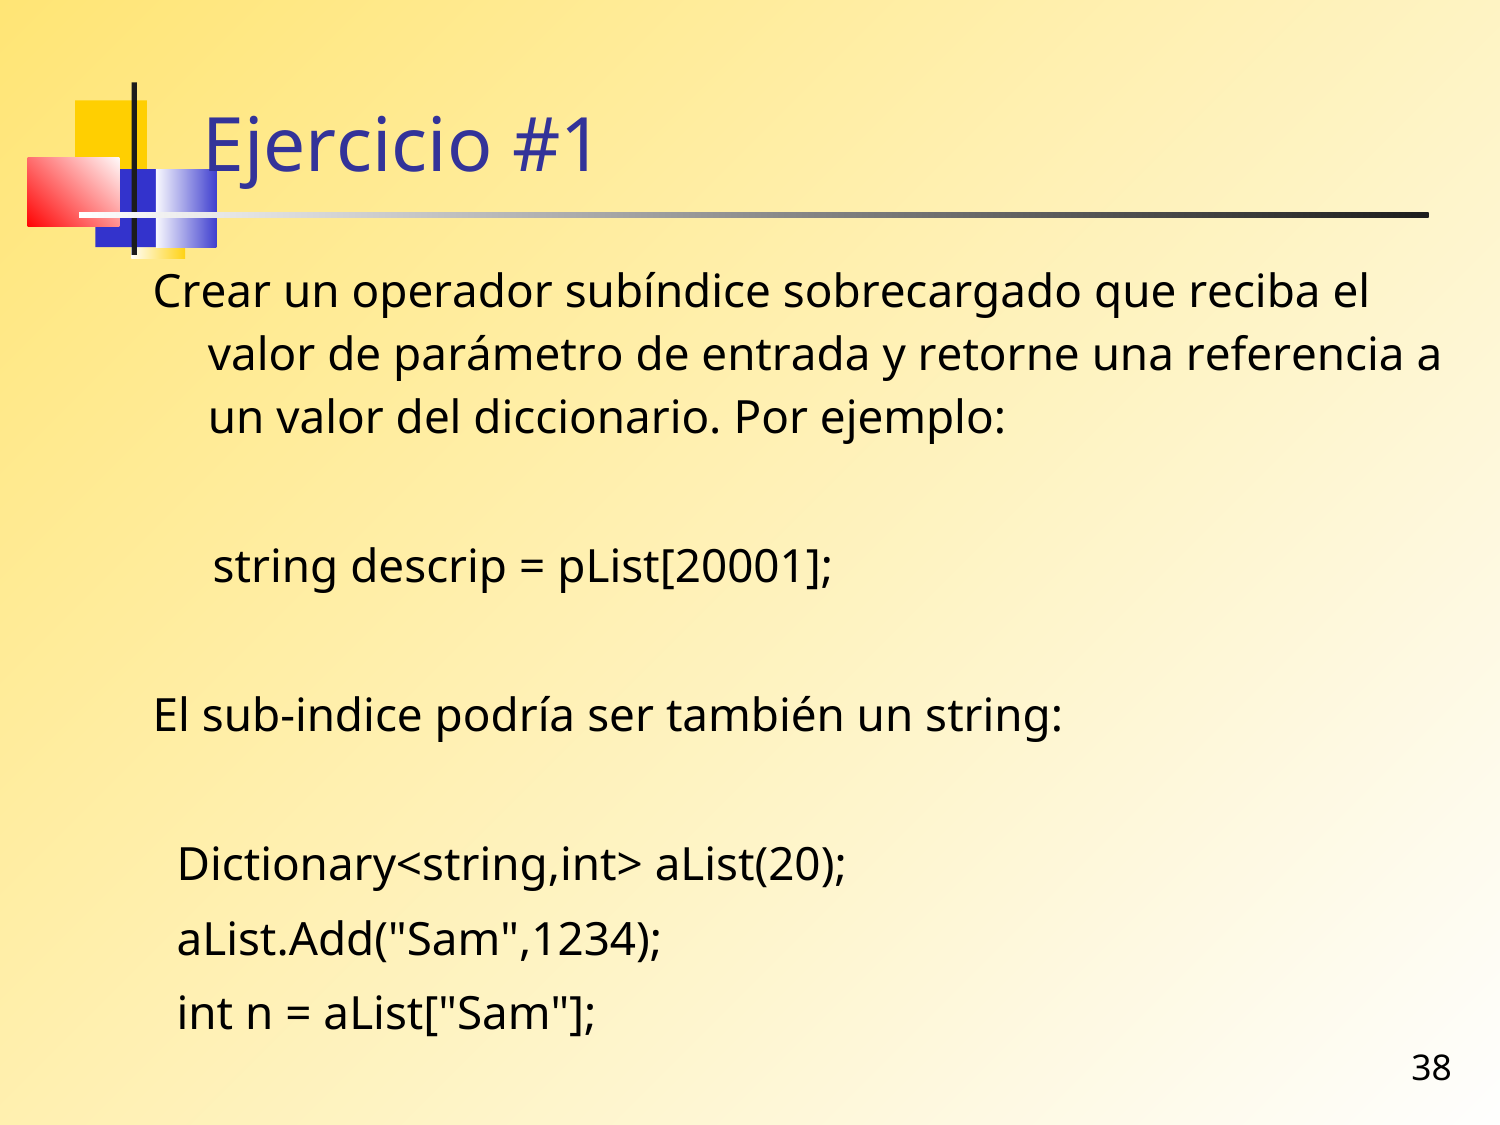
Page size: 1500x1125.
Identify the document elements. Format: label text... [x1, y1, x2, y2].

list Crear un operador subíndice sobrecargado que reciba el valor de parámetro de entrada y retorne una referencia a un valor del diccionario. Por ejemplo: string descrip = pList[20001]; El sub-indice podría ser también un string: Dictionary<string,int> aList(20); aList.Add("Sam",1234); int n = aList["Sam"]; [137, 249, 1463, 1035]
title Ejercicio #1 [187, 37, 1466, 201]
